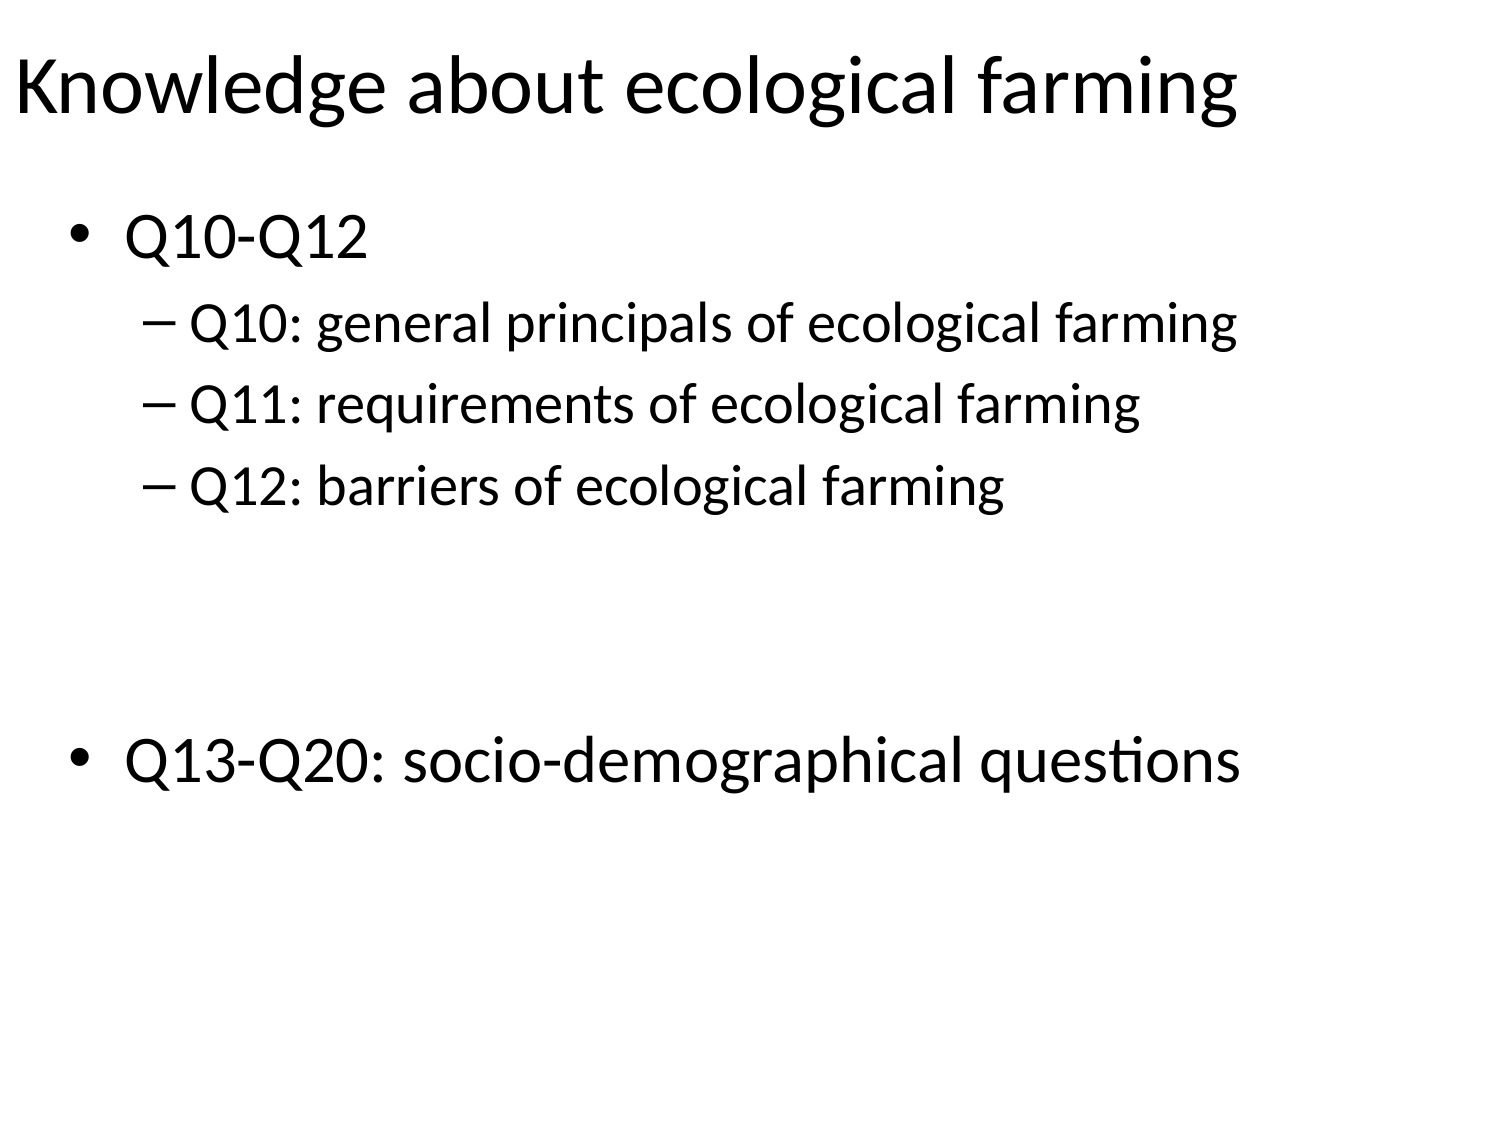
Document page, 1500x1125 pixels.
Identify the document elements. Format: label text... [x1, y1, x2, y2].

title Knowledge about ecological farming [0, 0, 1442, 161]
list Q10-Q12 Q10: general principals of ecological farming Q11: requirements of ecological farming Q12: barriers of ecological farming Q13-Q20: socio-demographical questions [53, 184, 1425, 1094]
